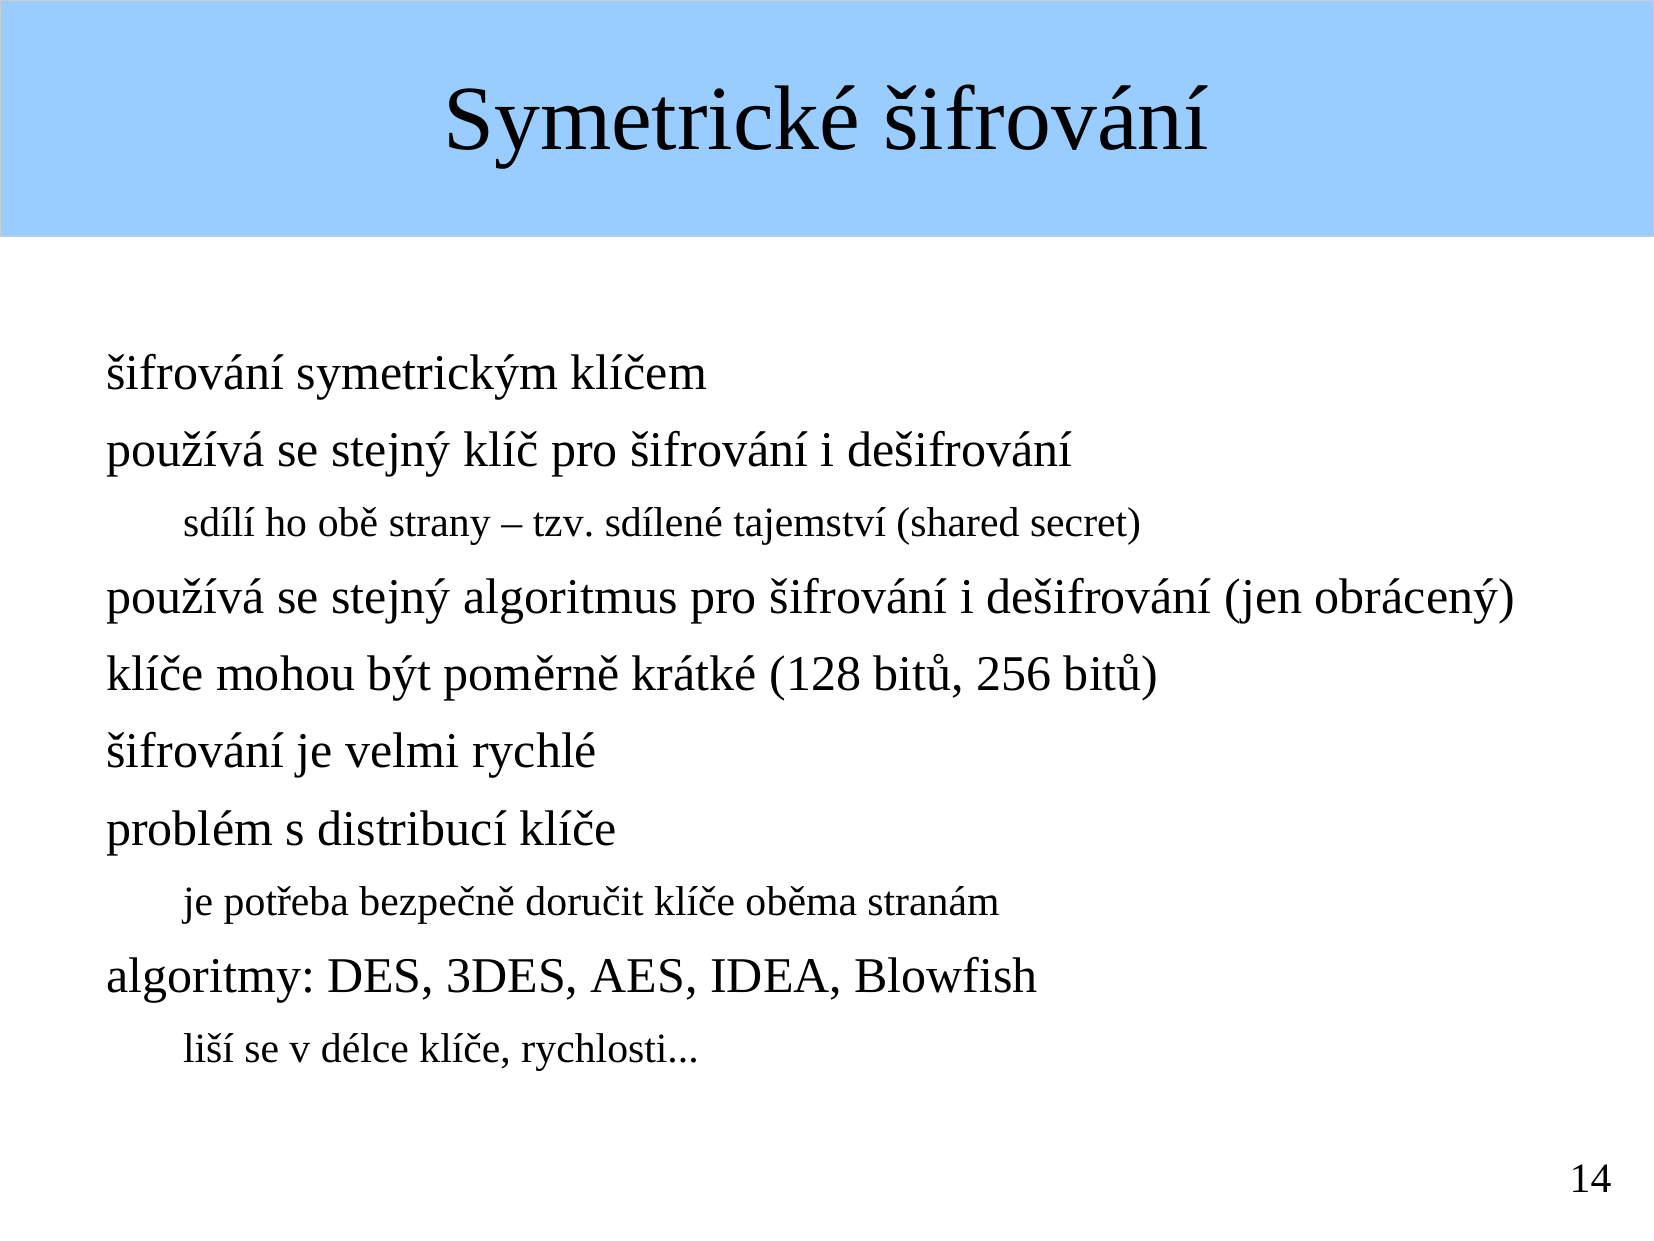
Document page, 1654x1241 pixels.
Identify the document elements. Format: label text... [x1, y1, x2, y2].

list šifrování symetrickým klíčem používá se stejný klíč pro šifrování i dešifrování sdílí ho obě strany – tzv. sdílené tajemství (shared secret) používá se stejný algoritmus pro šifrování i dešifrování (jen obrácený) klíče mohou být poměrně krátké (128 bitů, 256 bitů) šifrování je velmi rychlé problém s distribucí klíče je potřeba bezpečně doručit klíče oběma stranám algoritmy: DES, 3DES, AES, IDEA, Blowfish liší se v délce klíče, rychlosti... [88, 344, 1565, 1194]
title Symetrické šifrování [0, 0, 1654, 237]
